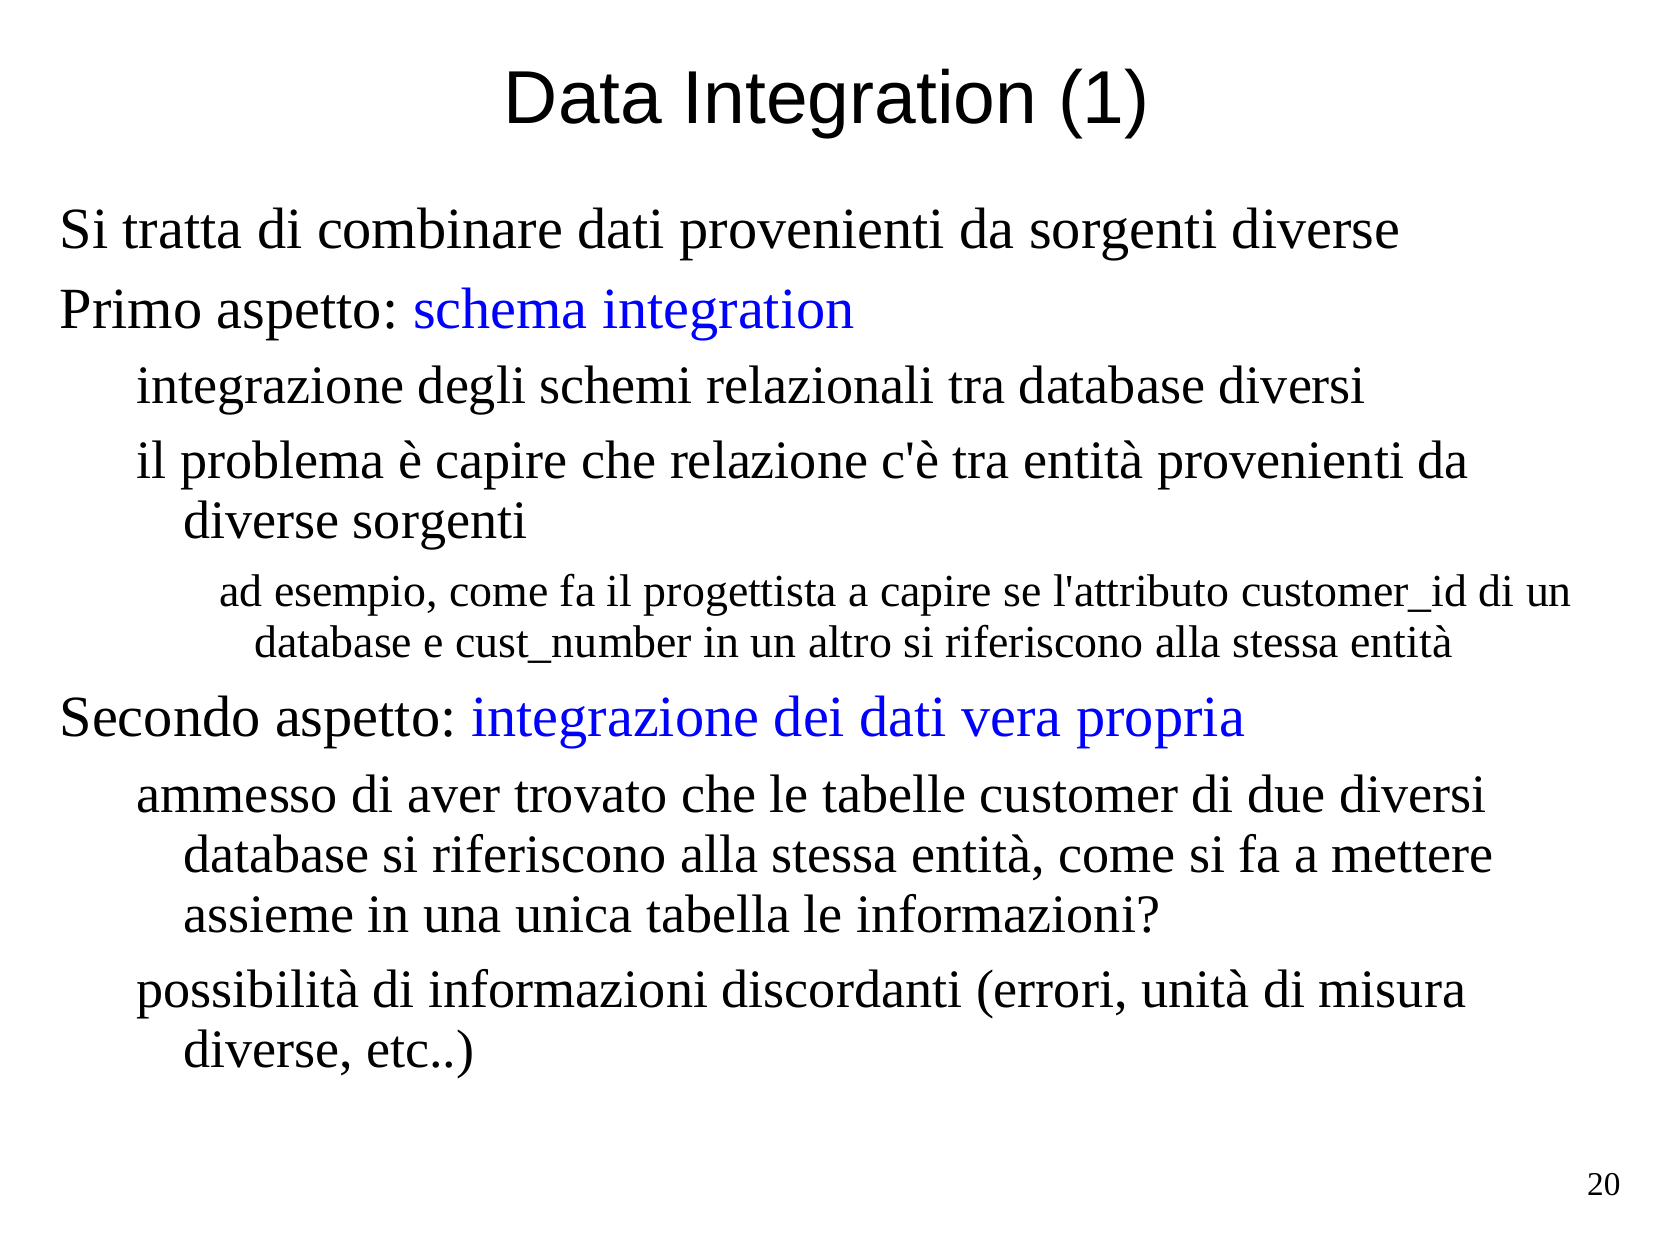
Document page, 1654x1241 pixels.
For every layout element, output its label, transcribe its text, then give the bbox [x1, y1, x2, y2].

title Data Integration (1) [37, 30, 1617, 166]
list Si tratta di combinare dati provenienti da sorgenti diverse Primo aspetto: schema integration integrazione degli schemi relazionali tra database diversi il problema è capire che relazione c'è tra entità provenienti da diverse sorgenti ad esempio, come fa il progettista a capire se l'attributo customer_id di un database e cust_number in un altro si riferiscono alla stessa entità Secondo aspetto: integrazione dei dati vera propria ammesso di aver trovato che le tabelle customer di due diversi database si riferiscono alla stessa entità, come si fa a mettere assieme in una unica tabella le informazioni? possibilità di informazioni discordanti (errori, unità di misura diverse, etc..) [42, 196, 1612, 1187]
